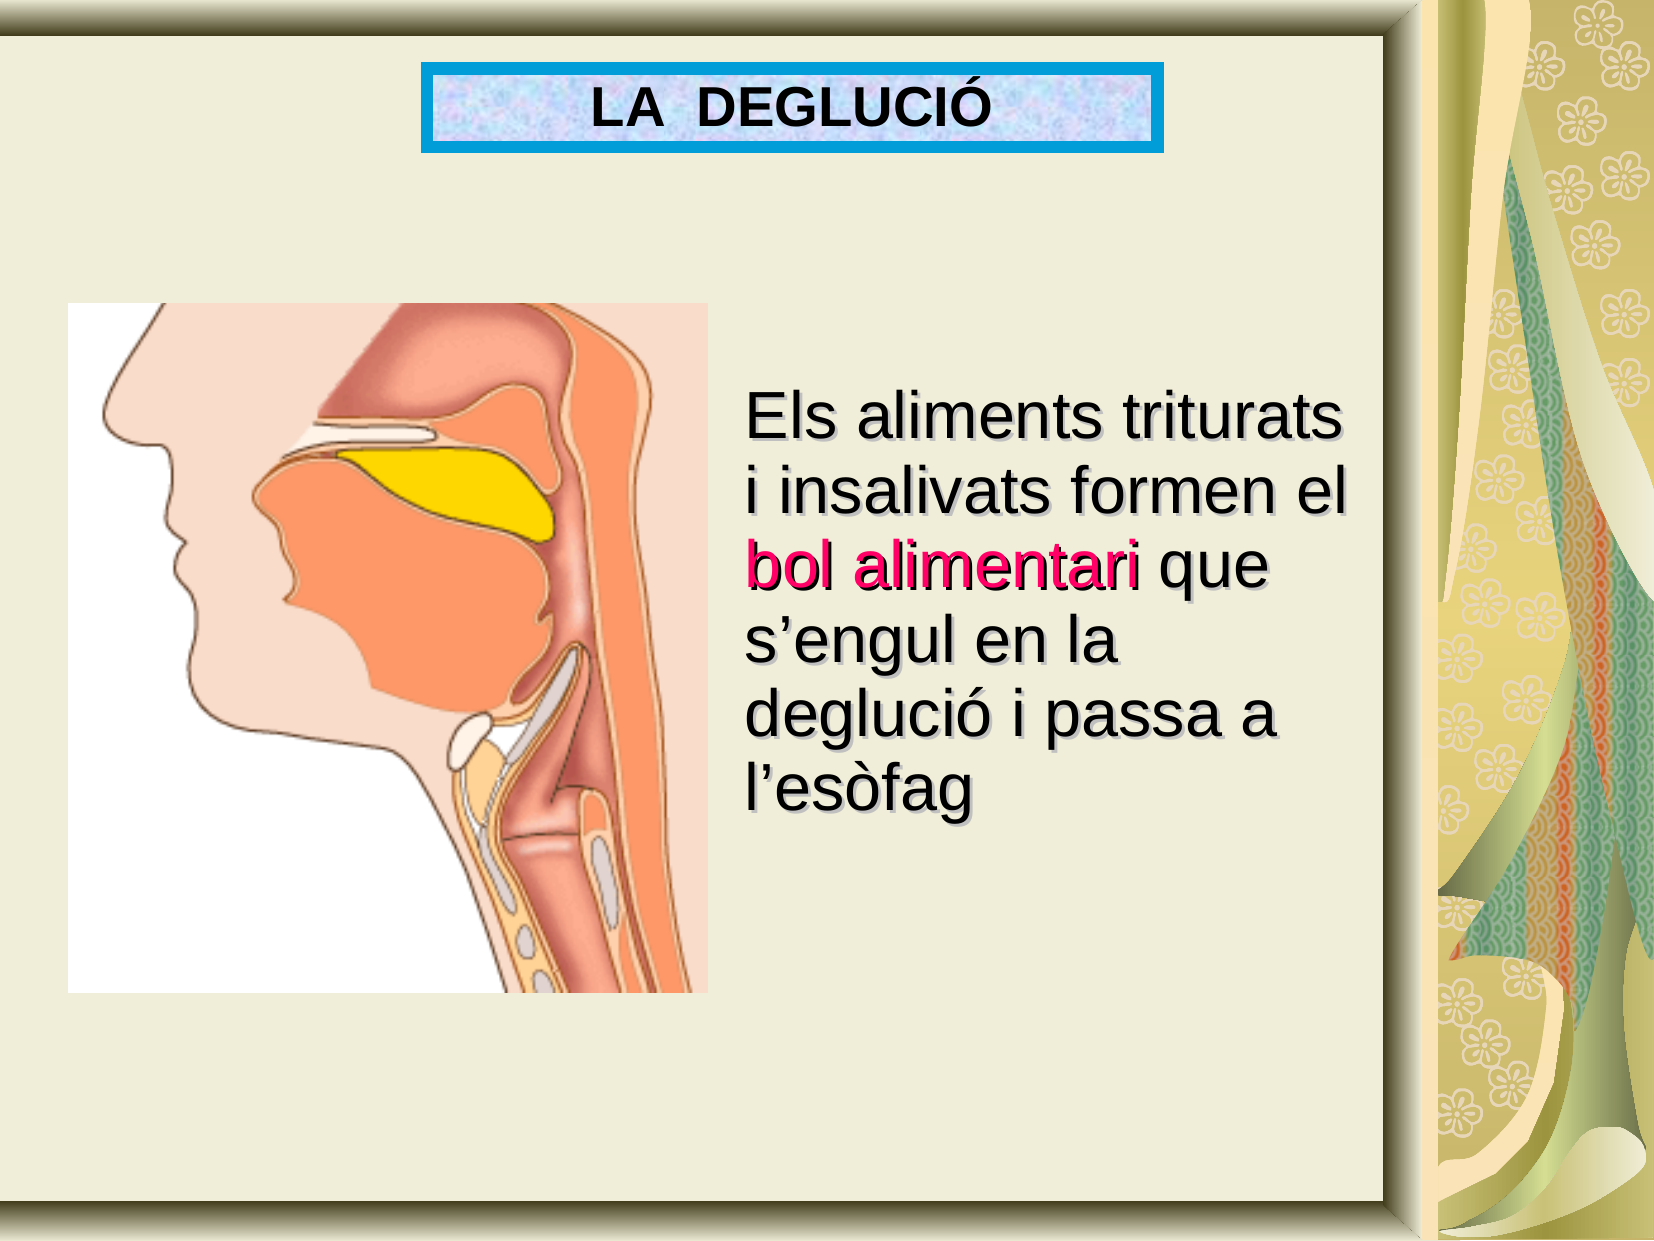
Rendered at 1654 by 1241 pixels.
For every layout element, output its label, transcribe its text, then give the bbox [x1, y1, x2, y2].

text_box LA DEGLUCIÓ [427, 68, 1158, 147]
picture [1448, 156, 1654, 1032]
picture [68, 303, 708, 993]
text_box Els aliments triturats i insalivats formen el bol alimentari que s’engul en la deglució i passa a l’esòfag [730, 371, 1371, 834]
